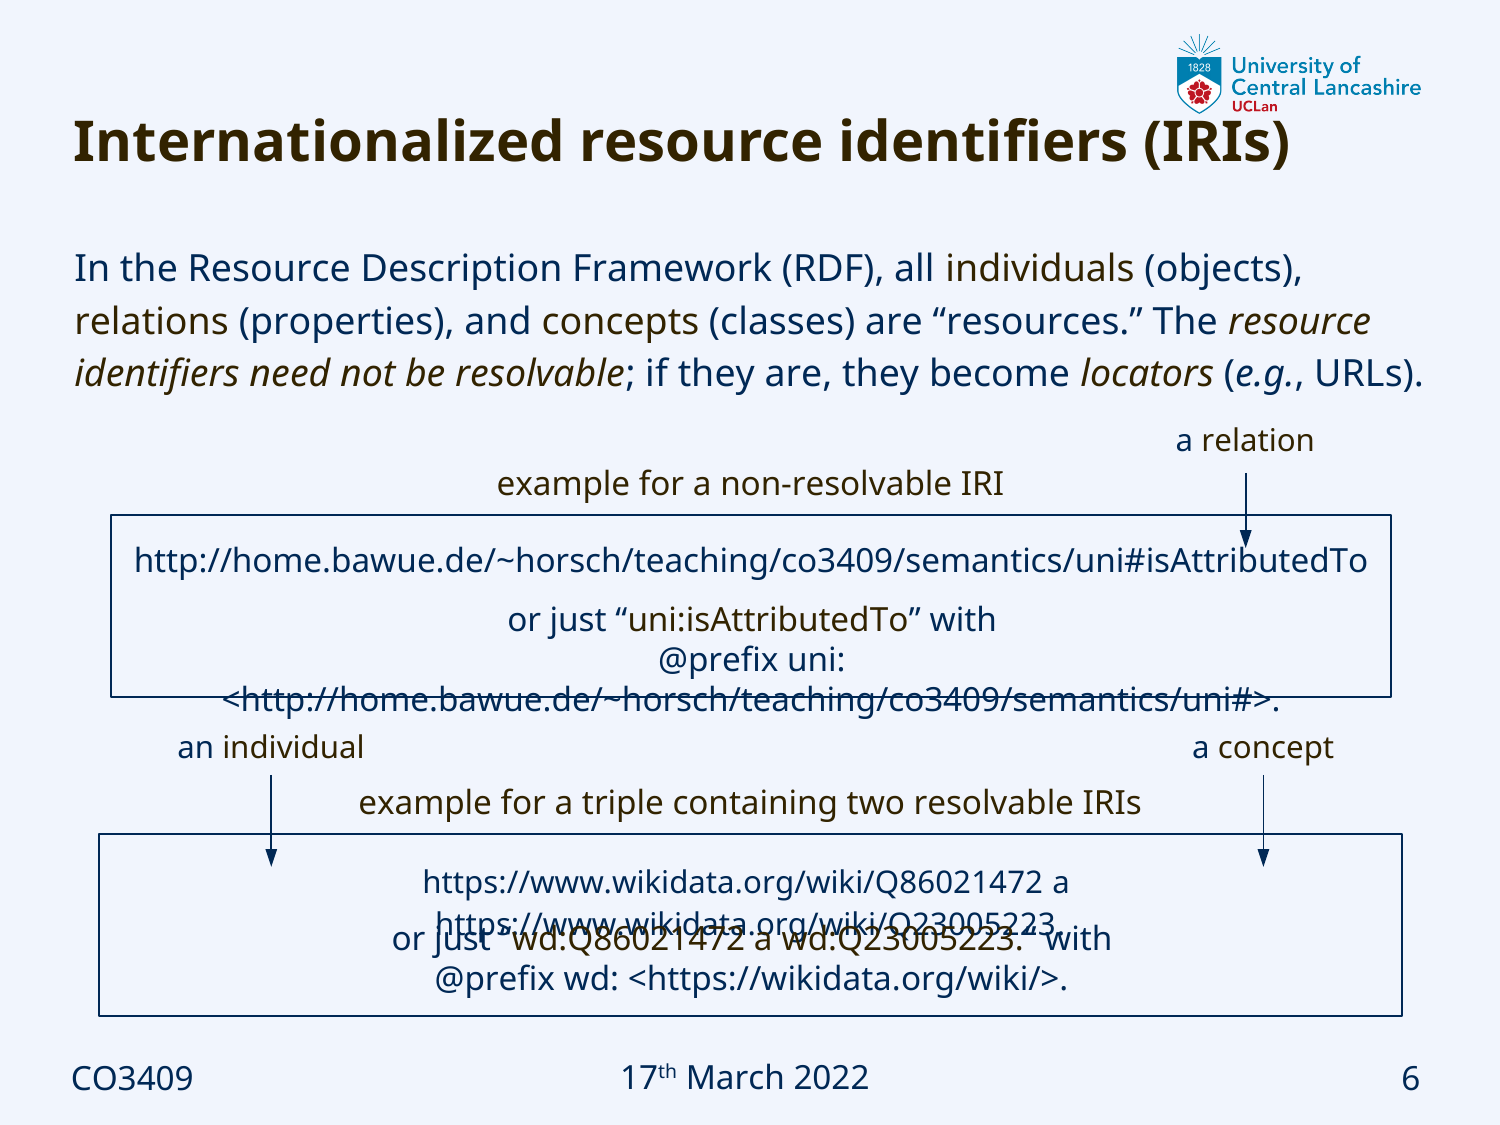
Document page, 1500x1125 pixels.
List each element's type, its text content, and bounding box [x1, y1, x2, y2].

text_box http://home.bawue.de/~horsch/teaching/co3409/semantics/uni#isAttributedTo [113, 531, 1390, 590]
text_box https://www.wikidata.org/wiki/Q86021472 a https://www.wikidata.org/wiki/Q23005223. [100, 854, 1401, 913]
text_box a relation [1133, 412, 1358, 465]
text_box or just “uni:isAttributedTo” with @prefix uni: <http://home.bawue.de/~horsch/teaching/co3409/semantics/uni#>. [113, 590, 1390, 686]
text_box example for a non-resolvable IRI [115, 454, 1387, 510]
picture [1177, 34, 1421, 93]
text_box a concept [1150, 719, 1376, 772]
text_box an individual [158, 719, 384, 772]
text_box In the Resource Description Framework (RDF), all individuals (objects), relations (properties), and concepts (classes) are “resources.” The resource identifiers need not be resolvable; if they are, they become locators (e.g., URLs). [59, 229, 1448, 402]
text_box or just “wd:Q86021472 a wd:Q23005223.” with @prefix wd: <https://wikidata.org/wiki/>. [113, 910, 1391, 1005]
text_box example for a triple containing two resolvable IRIs [115, 773, 1387, 829]
title Internationalized resource identifiers (IRIs) [58, 93, 1475, 186]
